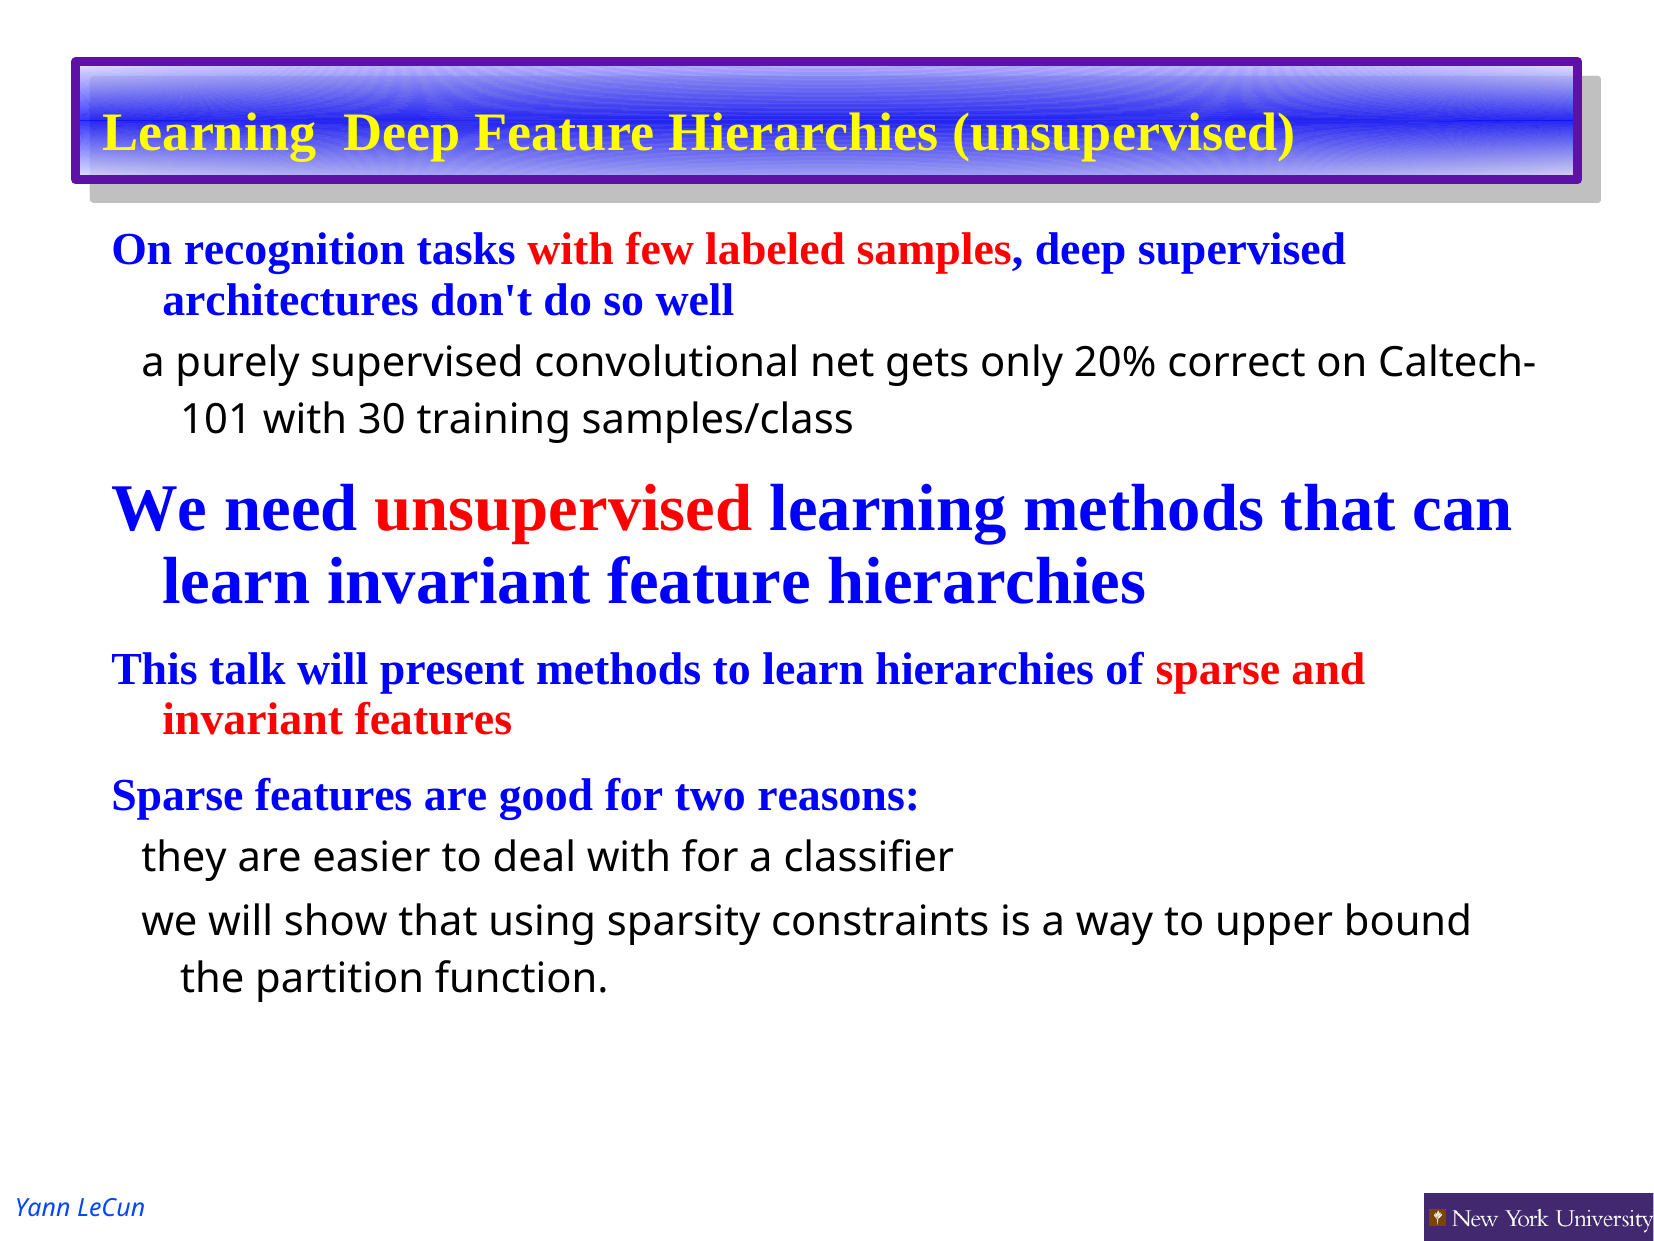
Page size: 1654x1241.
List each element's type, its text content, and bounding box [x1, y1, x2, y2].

list On recognition tasks with few labeled samples, deep supervised architectures don't do so well a purely supervised convolutional net gets only 20% correct on Caltech-101 with 30 training samples/class We need unsupervised learning methods that can learn invariant feature hierarchies This talk will present methods to learn hierarchies of sparse and invariant features Sparse features are good for two reasons: they are easier to deal with for a classifier we will show that using sparsity constraints is a way to upper bound the partition function. [111, 223, 1546, 1162]
picture [1424, 1193, 1654, 1241]
title Learning Deep Feature Hierarchies (unsupervised) [75, 61, 1578, 180]
